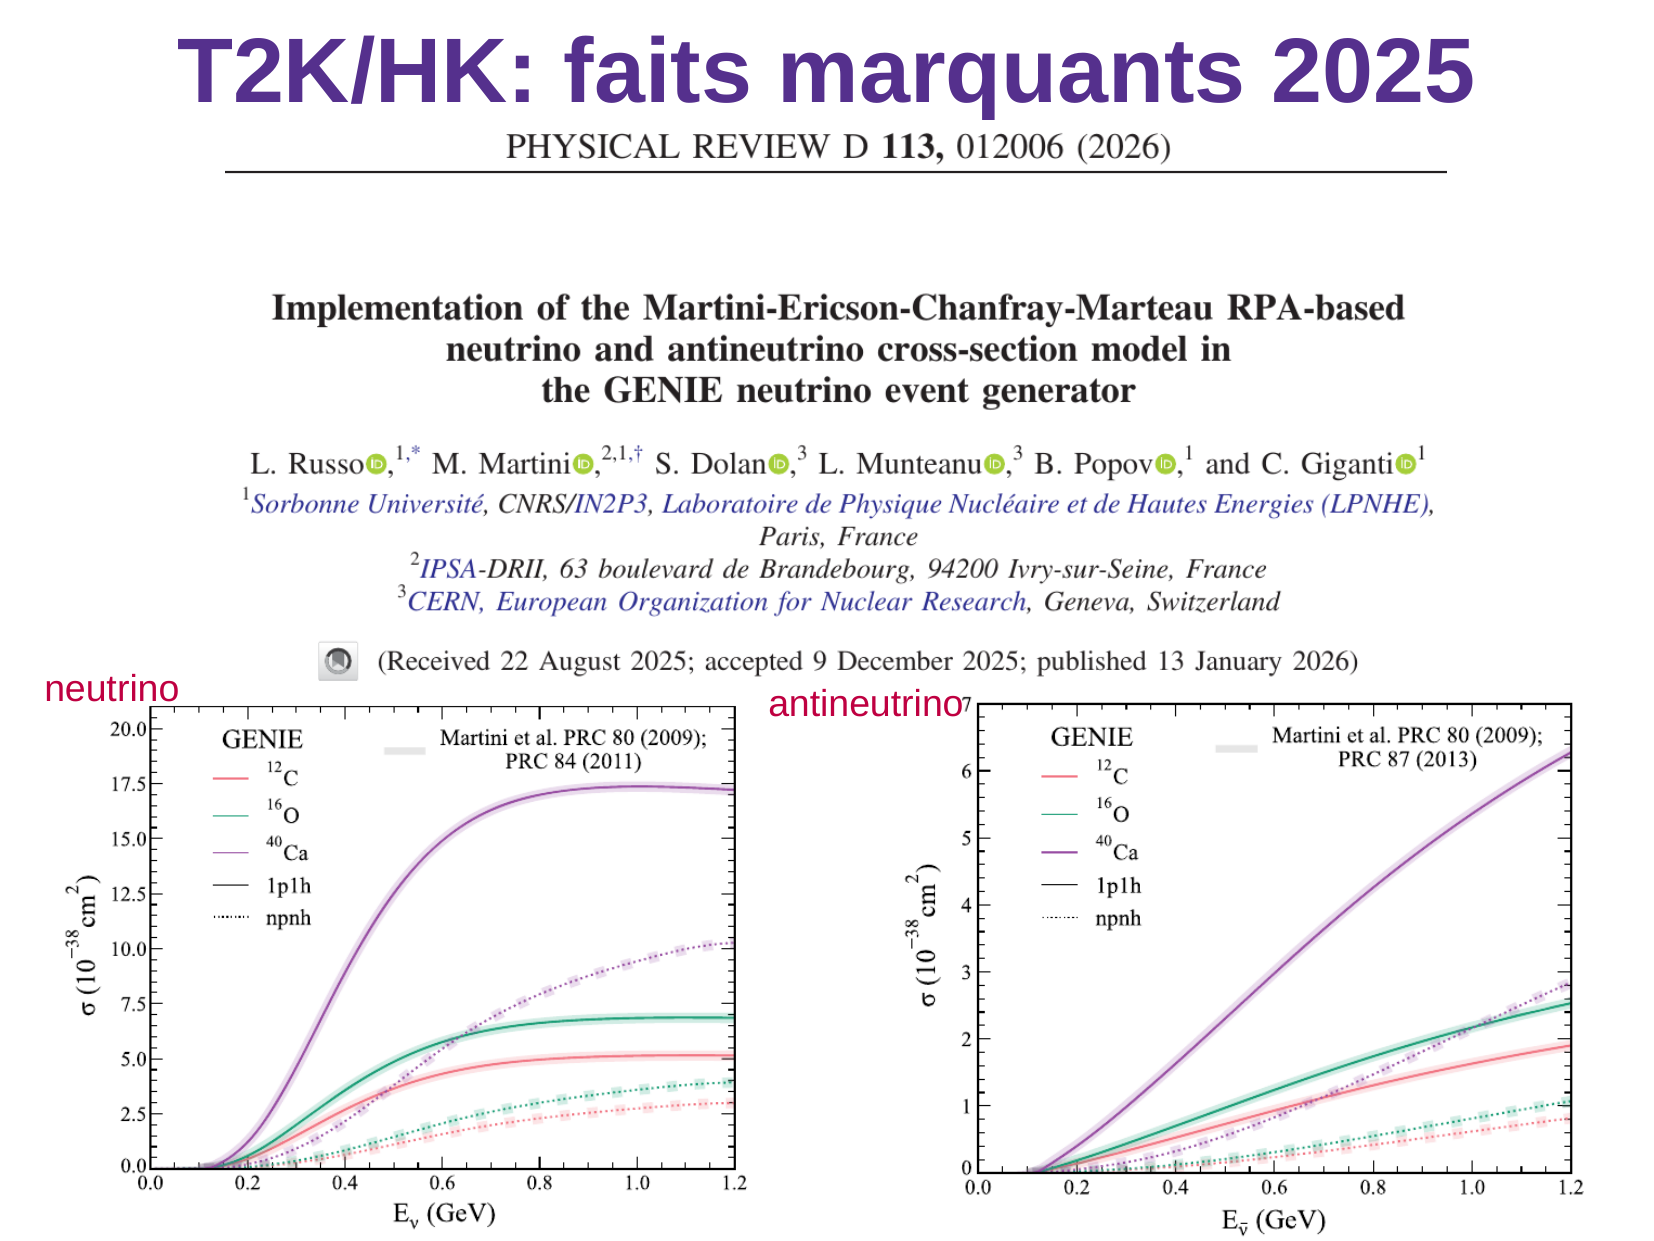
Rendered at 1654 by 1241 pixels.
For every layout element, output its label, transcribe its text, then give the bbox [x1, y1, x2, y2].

picture [225, 120, 1447, 683]
picture [900, 687, 1595, 1241]
picture [59, 686, 765, 1236]
text_box antineutrino [753, 675, 980, 736]
text_box neutrino [29, 660, 196, 721]
title T2K/HK: faits marquants 2025 [82, 0, 1571, 174]
